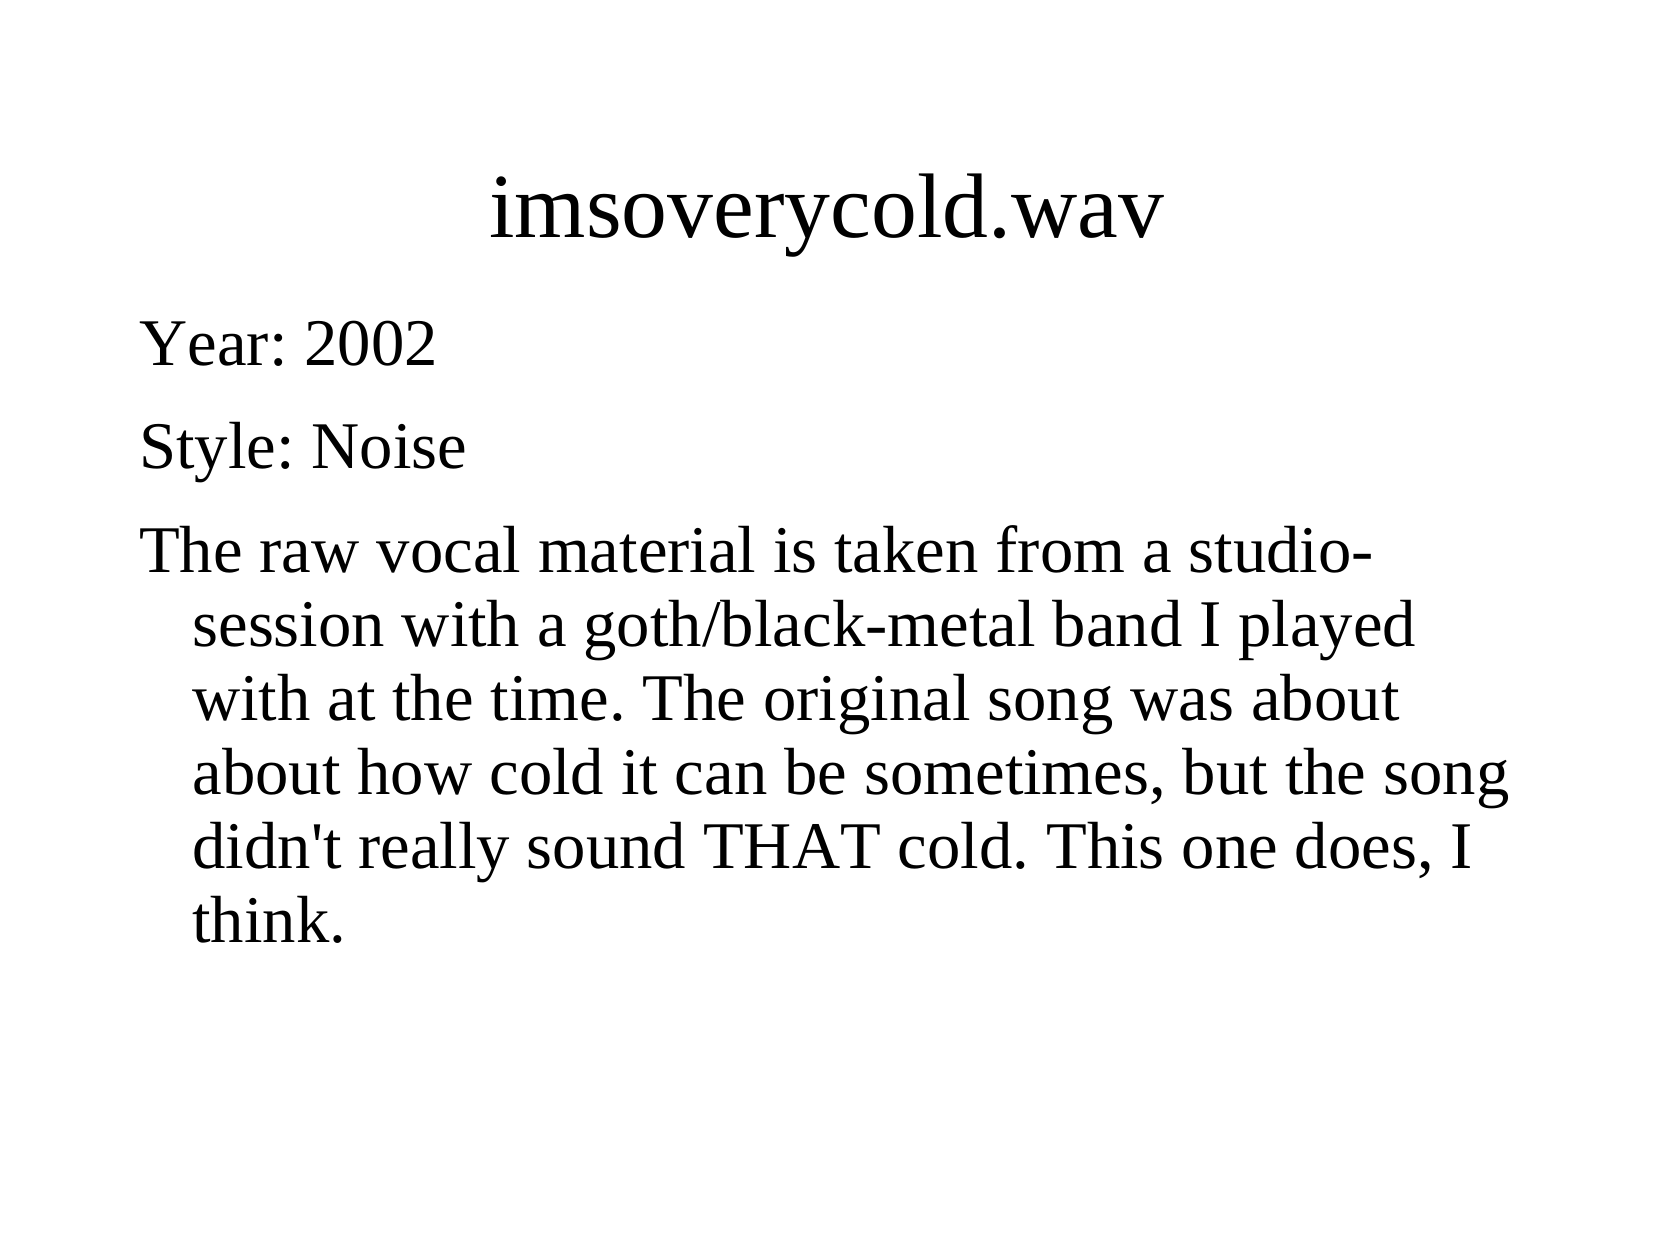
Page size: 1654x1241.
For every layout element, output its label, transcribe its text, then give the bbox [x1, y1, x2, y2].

title imsoverycold.wav [121, 102, 1534, 305]
list Year: 2002 Style: Noise The raw vocal material is taken from a studio-session with a goth/black-metal band I played with at the time. The original song was about about how cold it can be sometimes, but the song didn't really sound THAT cold. This one does, I think. [121, 305, 1534, 1241]
